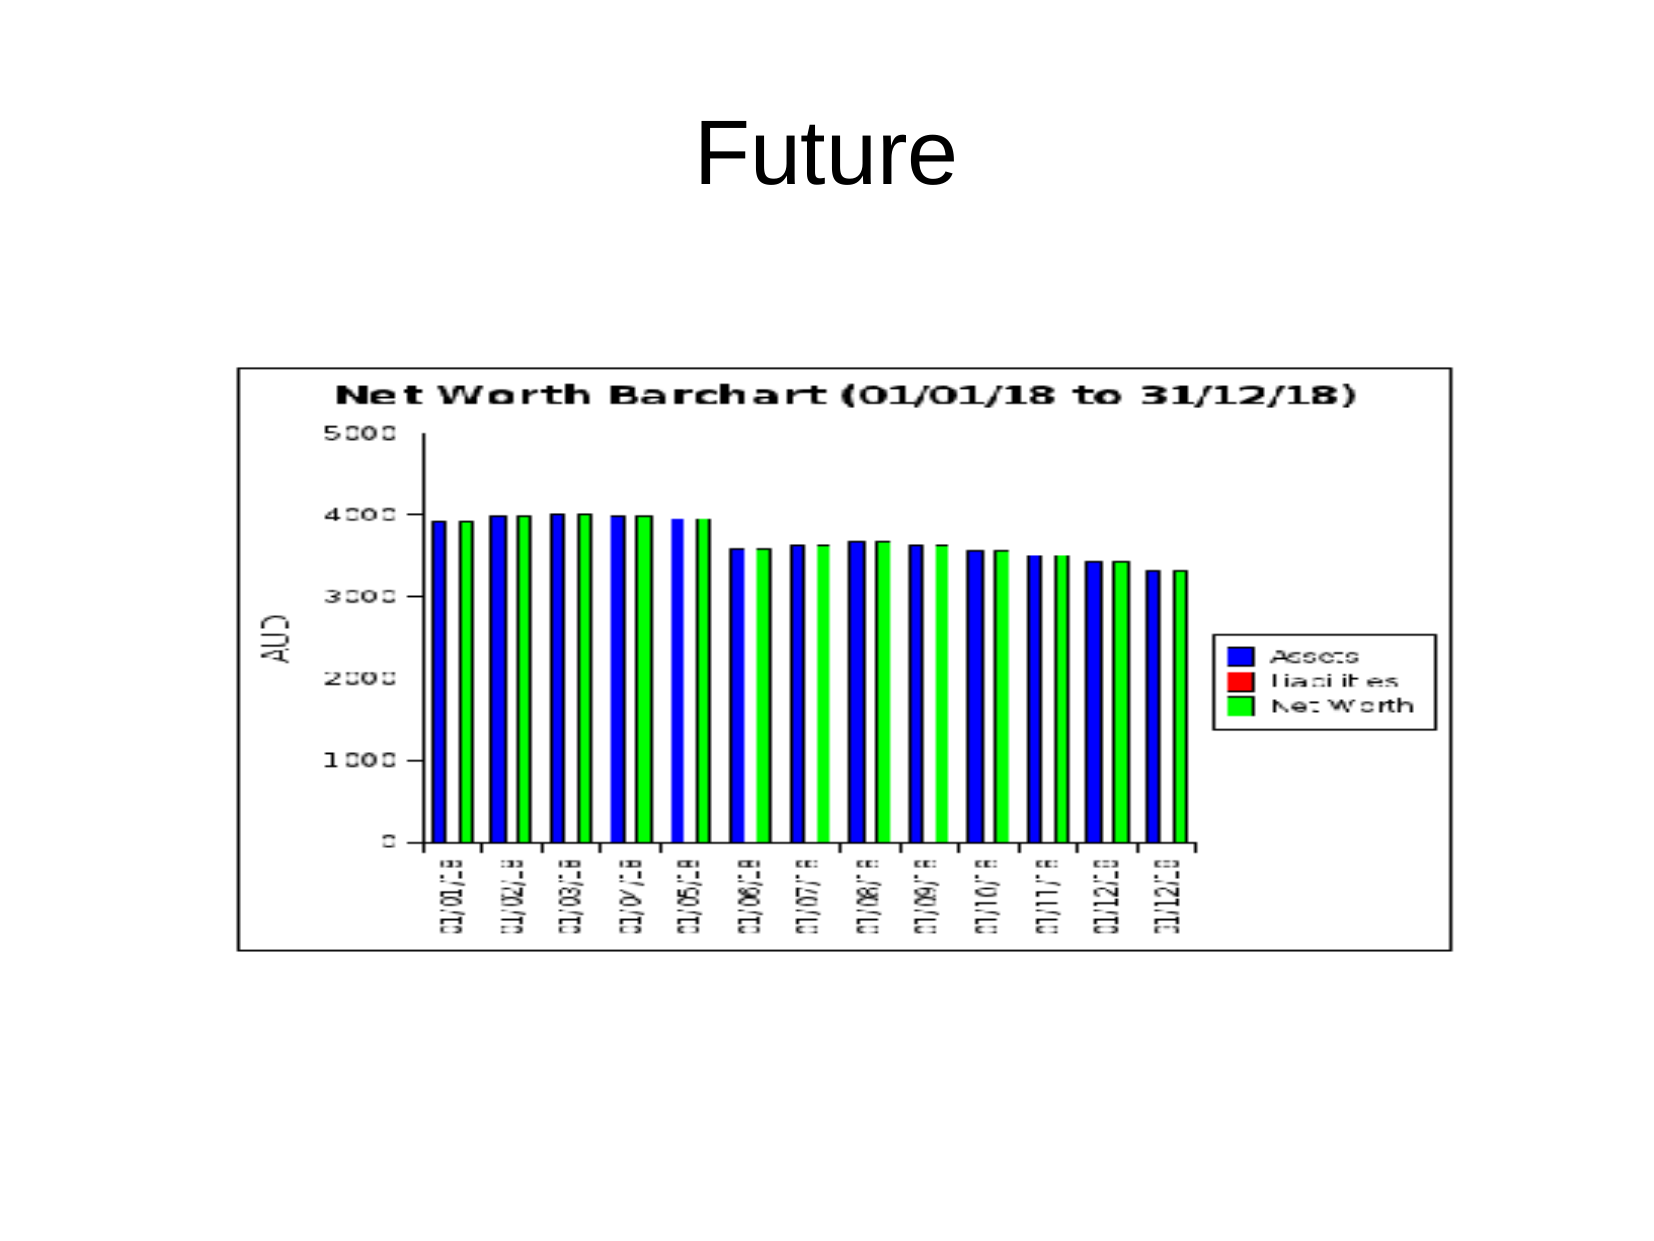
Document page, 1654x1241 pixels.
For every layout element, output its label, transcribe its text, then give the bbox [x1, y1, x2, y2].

title Future [82, 49, 1571, 257]
picture [165, 324, 1654, 1241]
